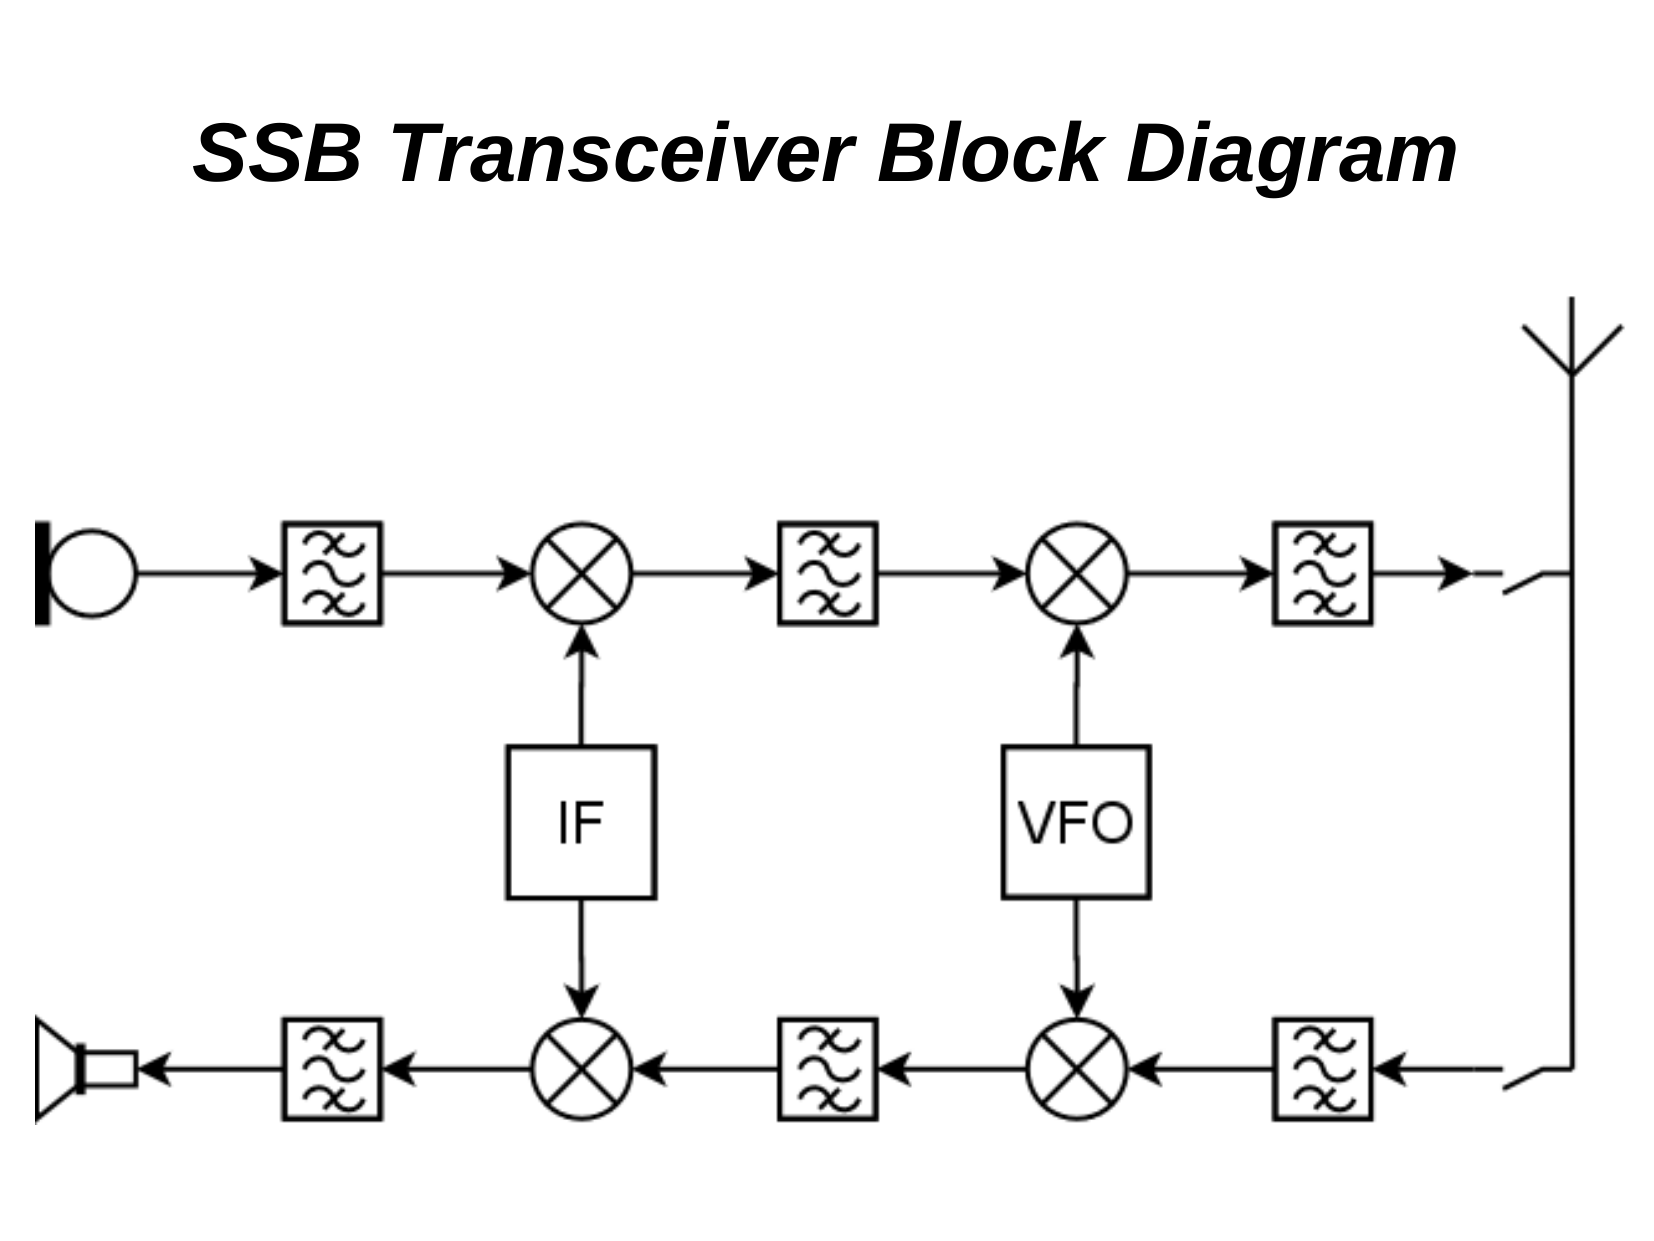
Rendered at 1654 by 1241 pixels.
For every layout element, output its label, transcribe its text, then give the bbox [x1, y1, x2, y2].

title SSB Transceiver Block Diagram [82, 49, 1571, 257]
picture [35, 295, 1630, 1126]
